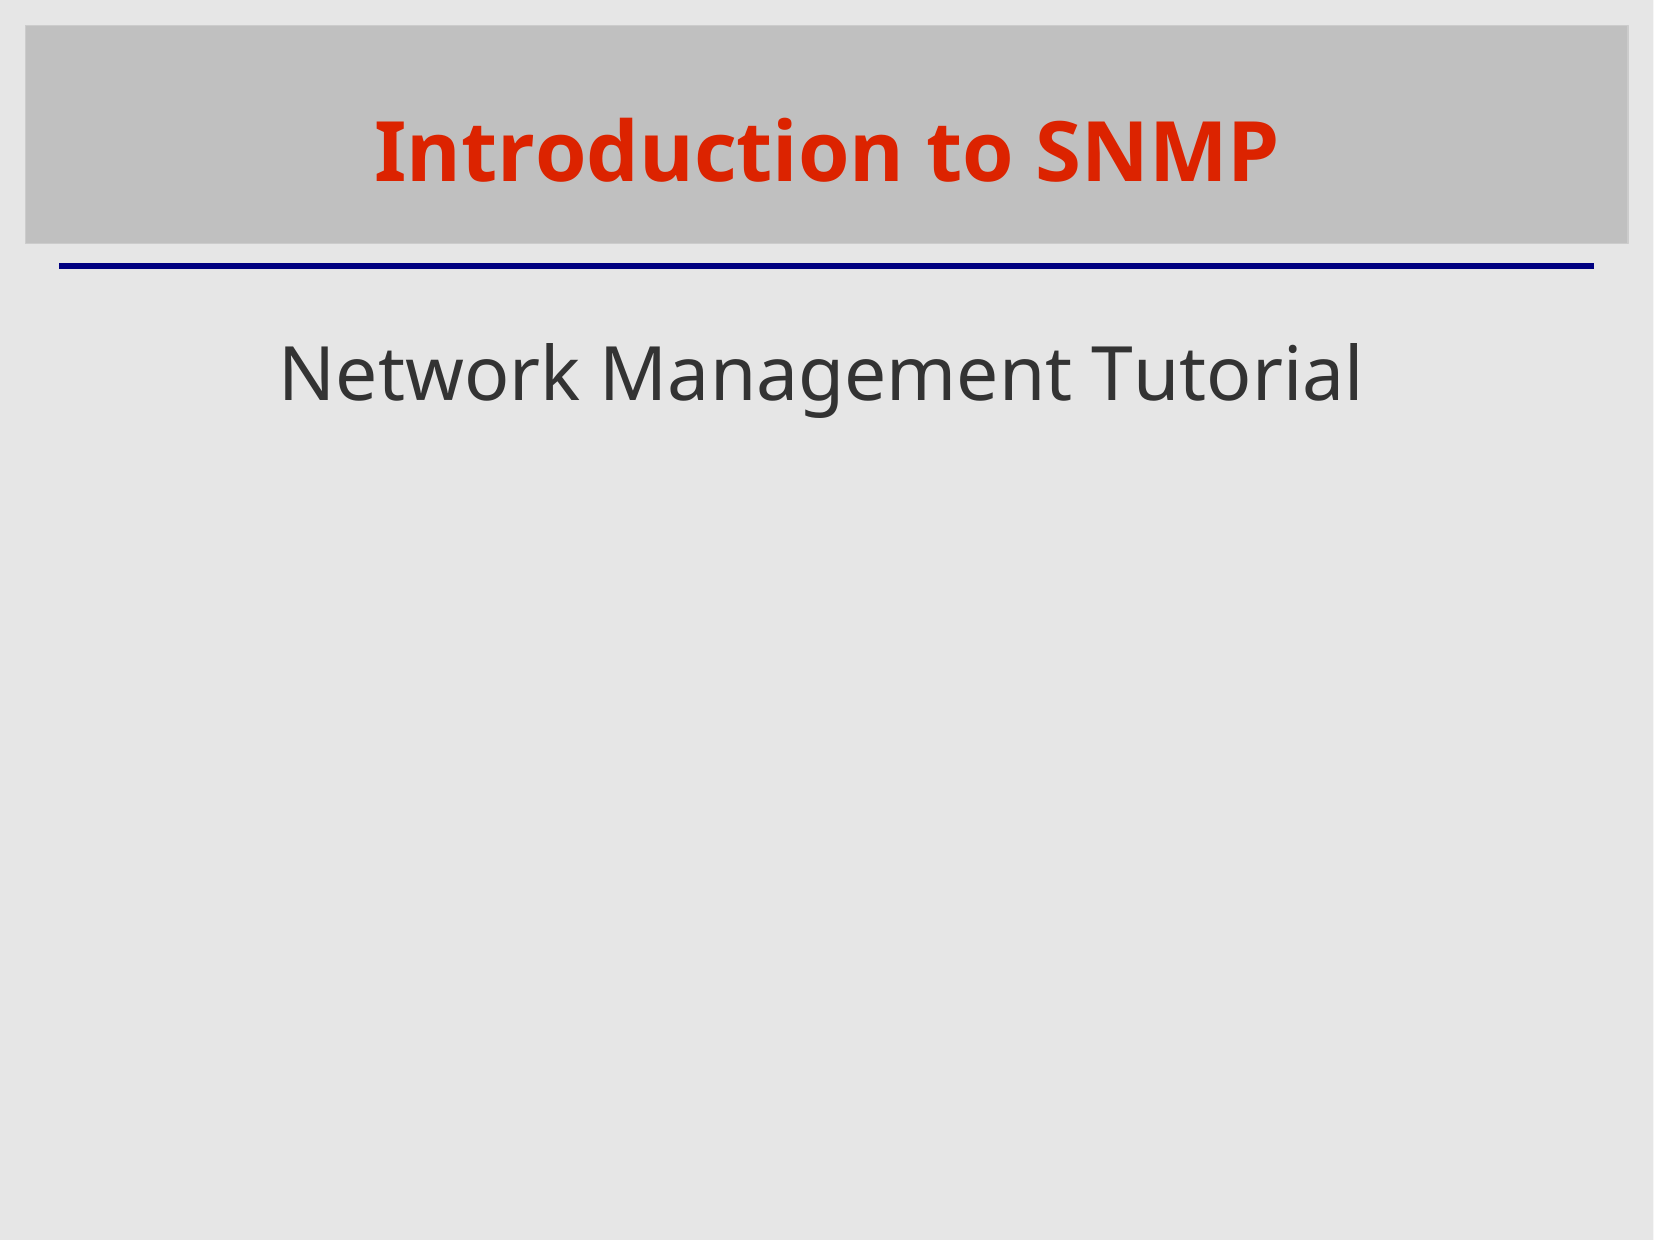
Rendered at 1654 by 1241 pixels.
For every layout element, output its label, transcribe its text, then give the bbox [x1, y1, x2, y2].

subtitle Network Management Tutorial [84, 255, 1524, 1157]
title Introduction to SNMP [121, 46, 1534, 254]
